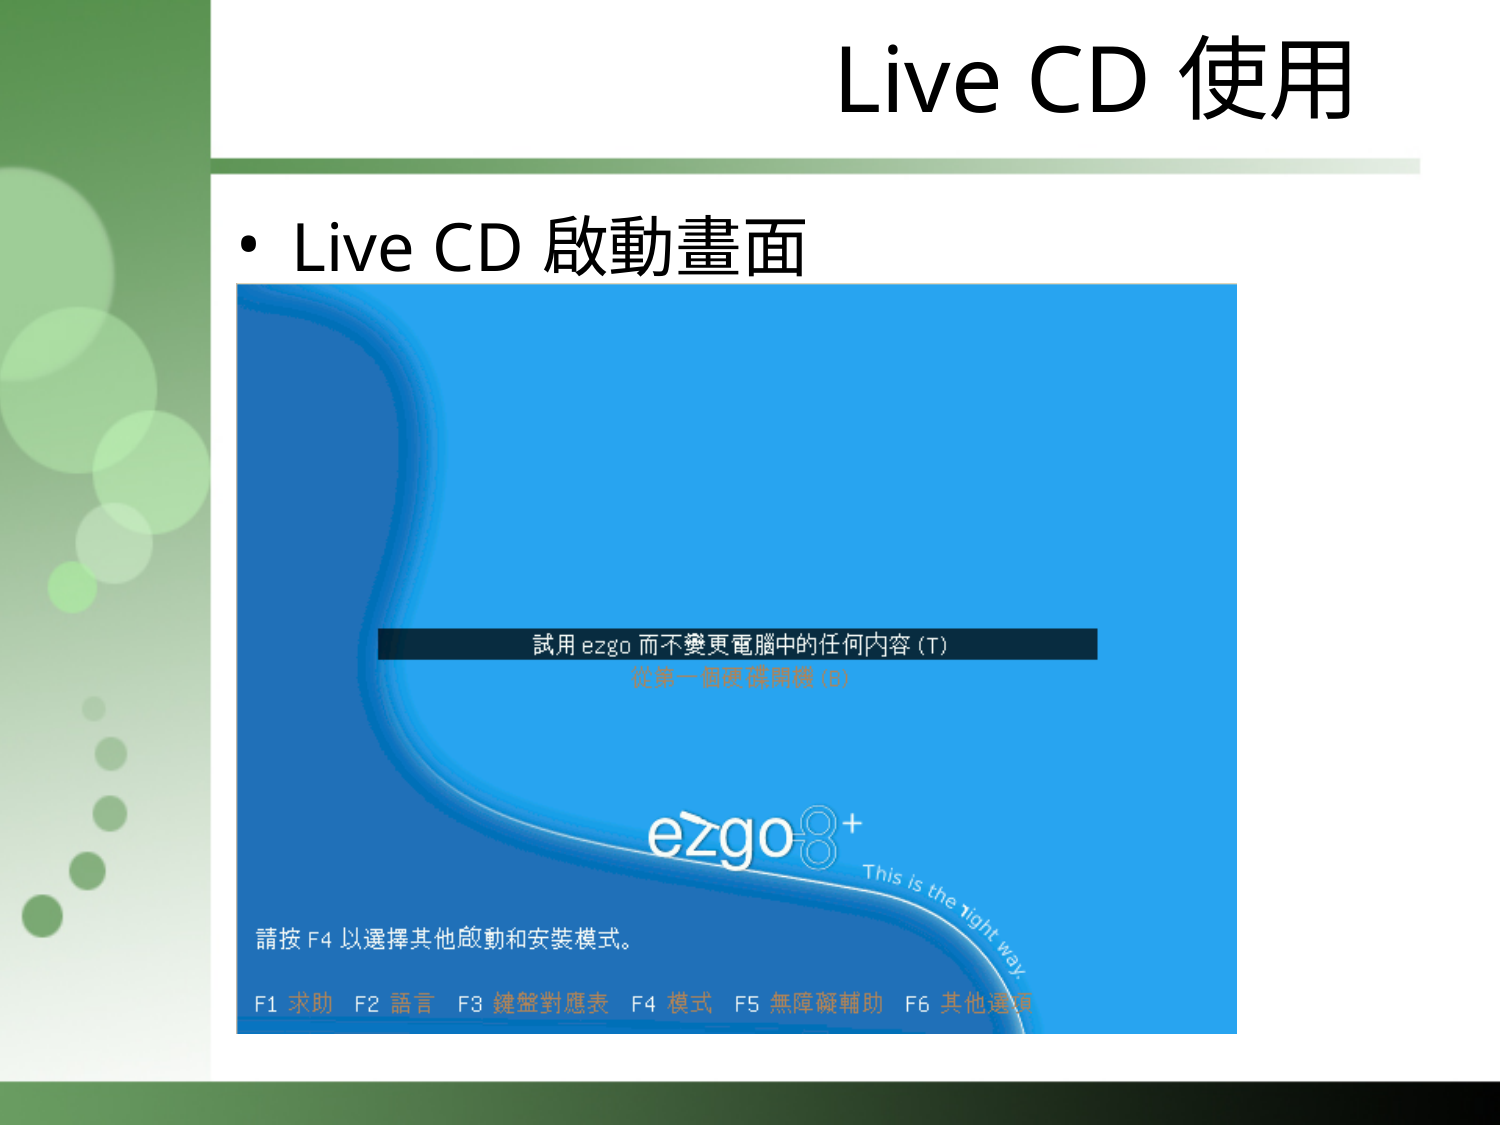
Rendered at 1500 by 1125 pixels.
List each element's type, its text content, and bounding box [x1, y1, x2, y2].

picture [0, 0, 1500, 1125]
title Live CD使用 [248, 30, 1376, 148]
list Live CD啟動畫面 [236, 193, 1375, 278]
